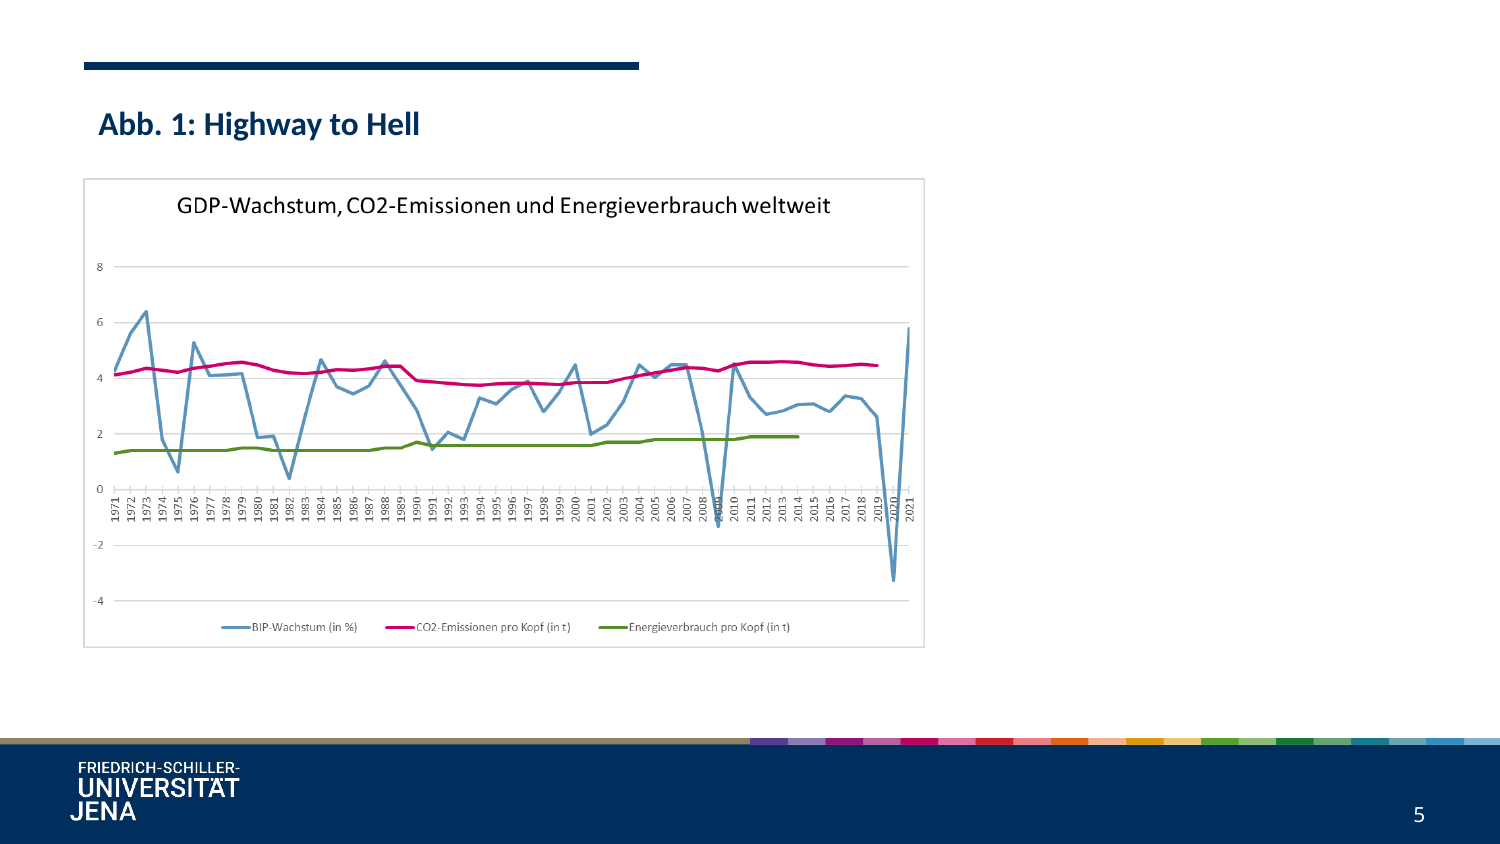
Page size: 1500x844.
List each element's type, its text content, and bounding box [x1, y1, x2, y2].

picture [83, 178, 925, 648]
text_box Abb. 1: Highway to Hell [83, 94, 1043, 150]
picture [68, 755, 241, 827]
picture [750, 738, 1500, 745]
